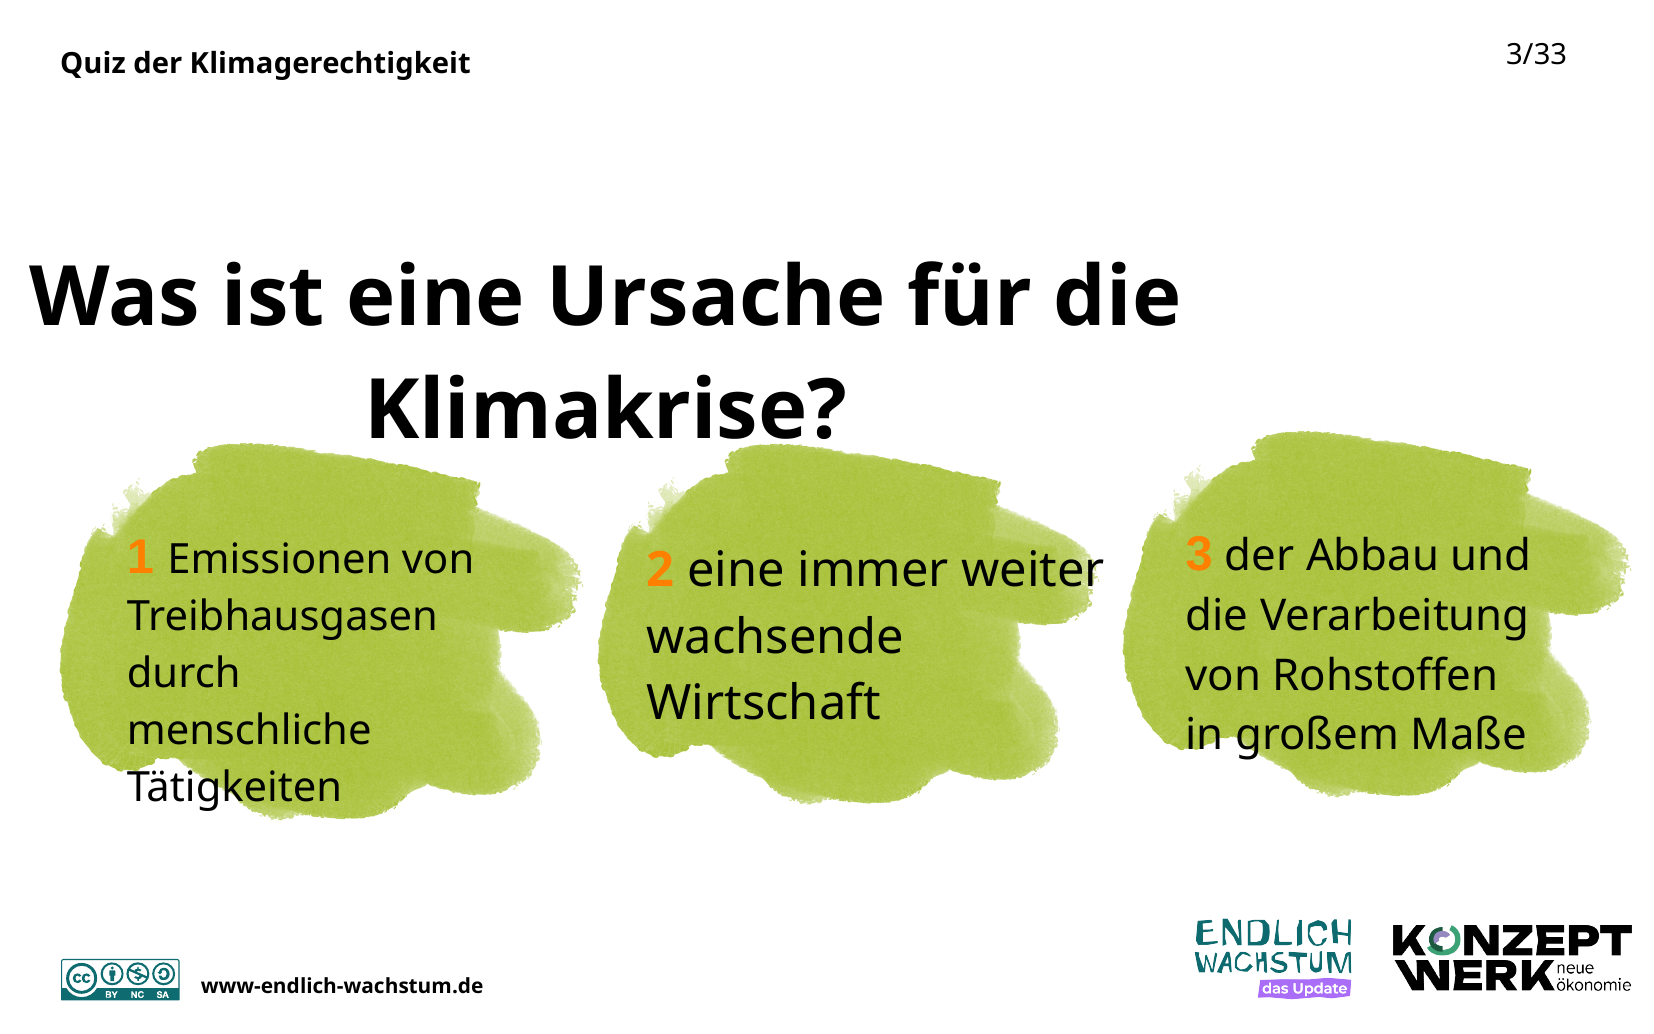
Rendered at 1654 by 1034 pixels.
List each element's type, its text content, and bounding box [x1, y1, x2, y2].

picture [1122, 471, 1632, 798]
picture [1176, 900, 1374, 1011]
text_box 3 der Abbau und die Verarbeitung von Rohstoffen in großem Maße [1099, 516, 1561, 790]
text_box 2 eine immer weiter wachsende Wirtschaft [561, 527, 1123, 844]
text_box 1 Emissionen von Treibhausgasen durch menschliche Tätigkeiten [41, 521, 502, 833]
picture [597, 471, 1100, 527]
picture [59, 442, 584, 821]
picture [1387, 917, 1636, 997]
title Was ist eine Ursache für die Klimakrise? [29, 236, 1654, 471]
